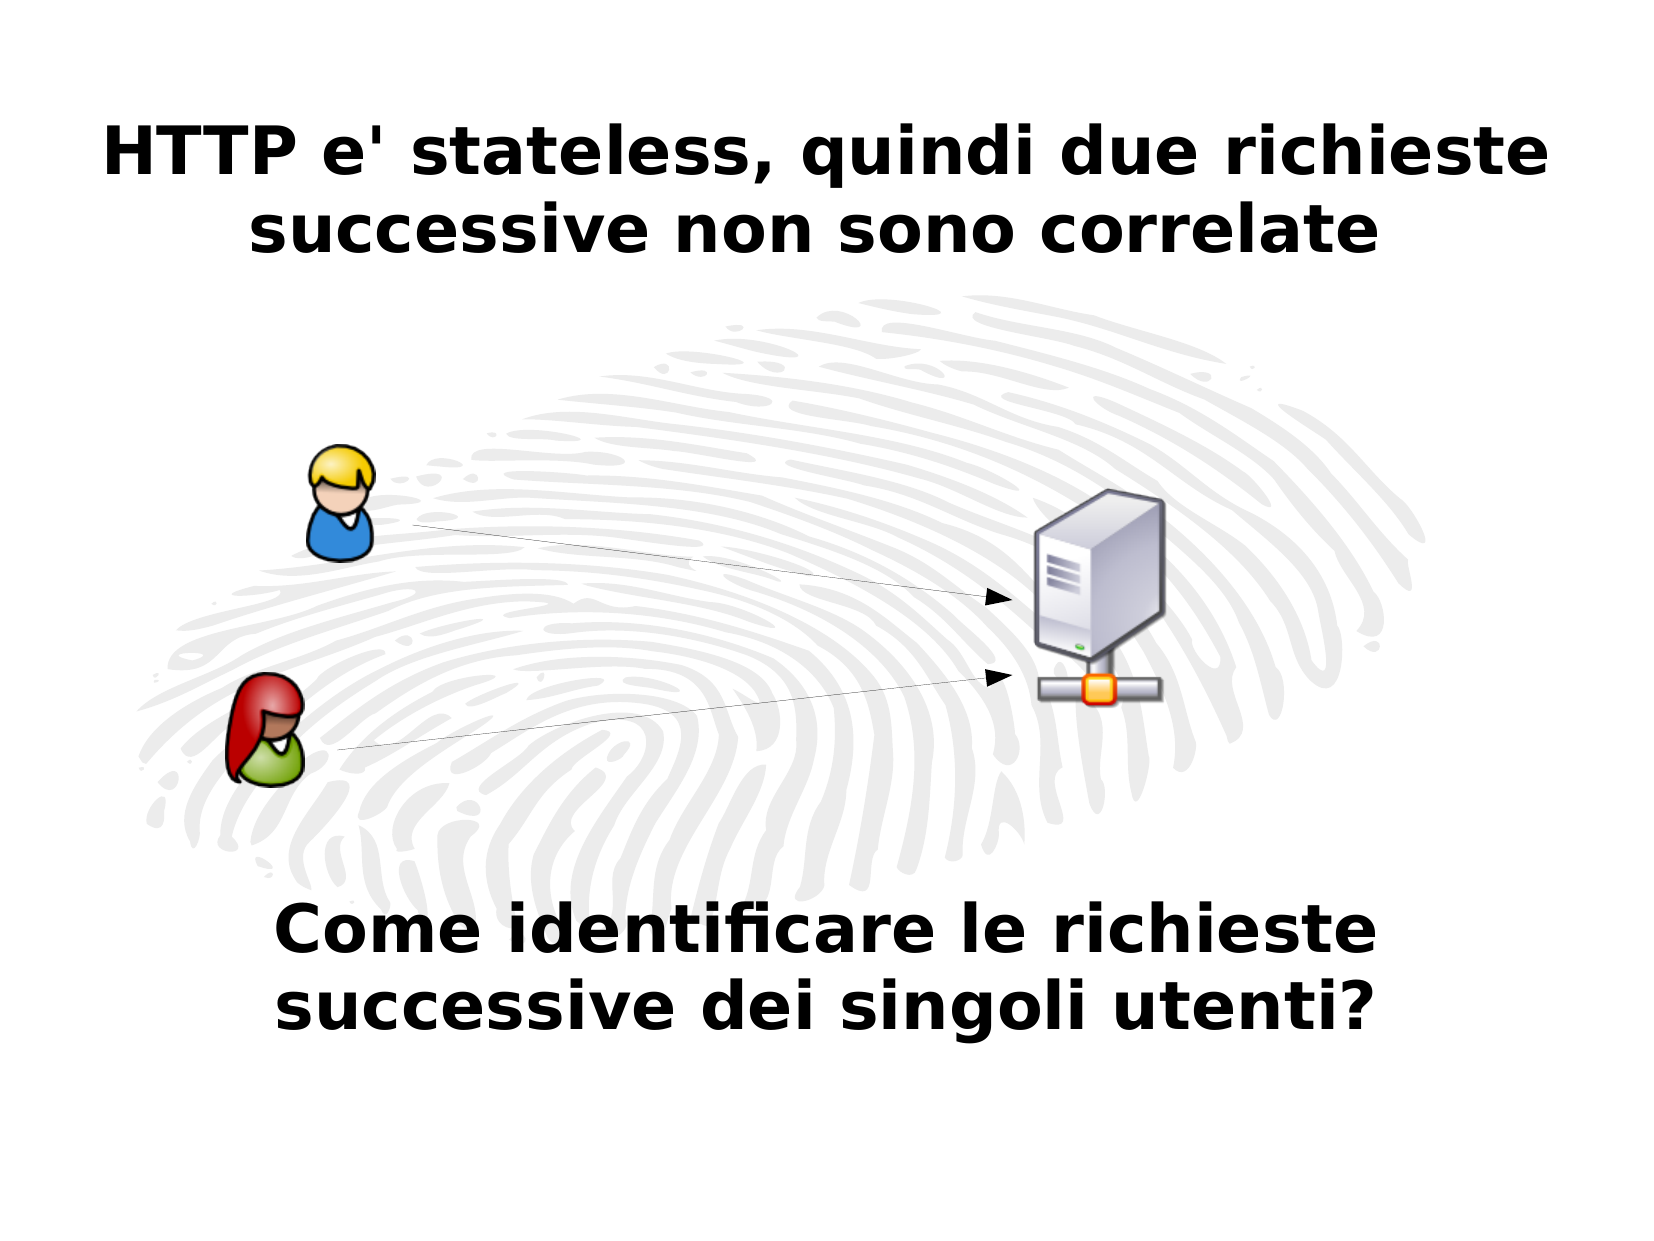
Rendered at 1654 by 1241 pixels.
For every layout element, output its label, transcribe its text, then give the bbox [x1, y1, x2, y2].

subtitle HTTP e' stateless, quindi due richieste successive non sono correlate Come identificare le richieste successive dei singoli utenti? [82, 56, 1571, 1102]
picture [306, 444, 376, 563]
picture [975, 486, 1227, 713]
picture [225, 672, 305, 788]
